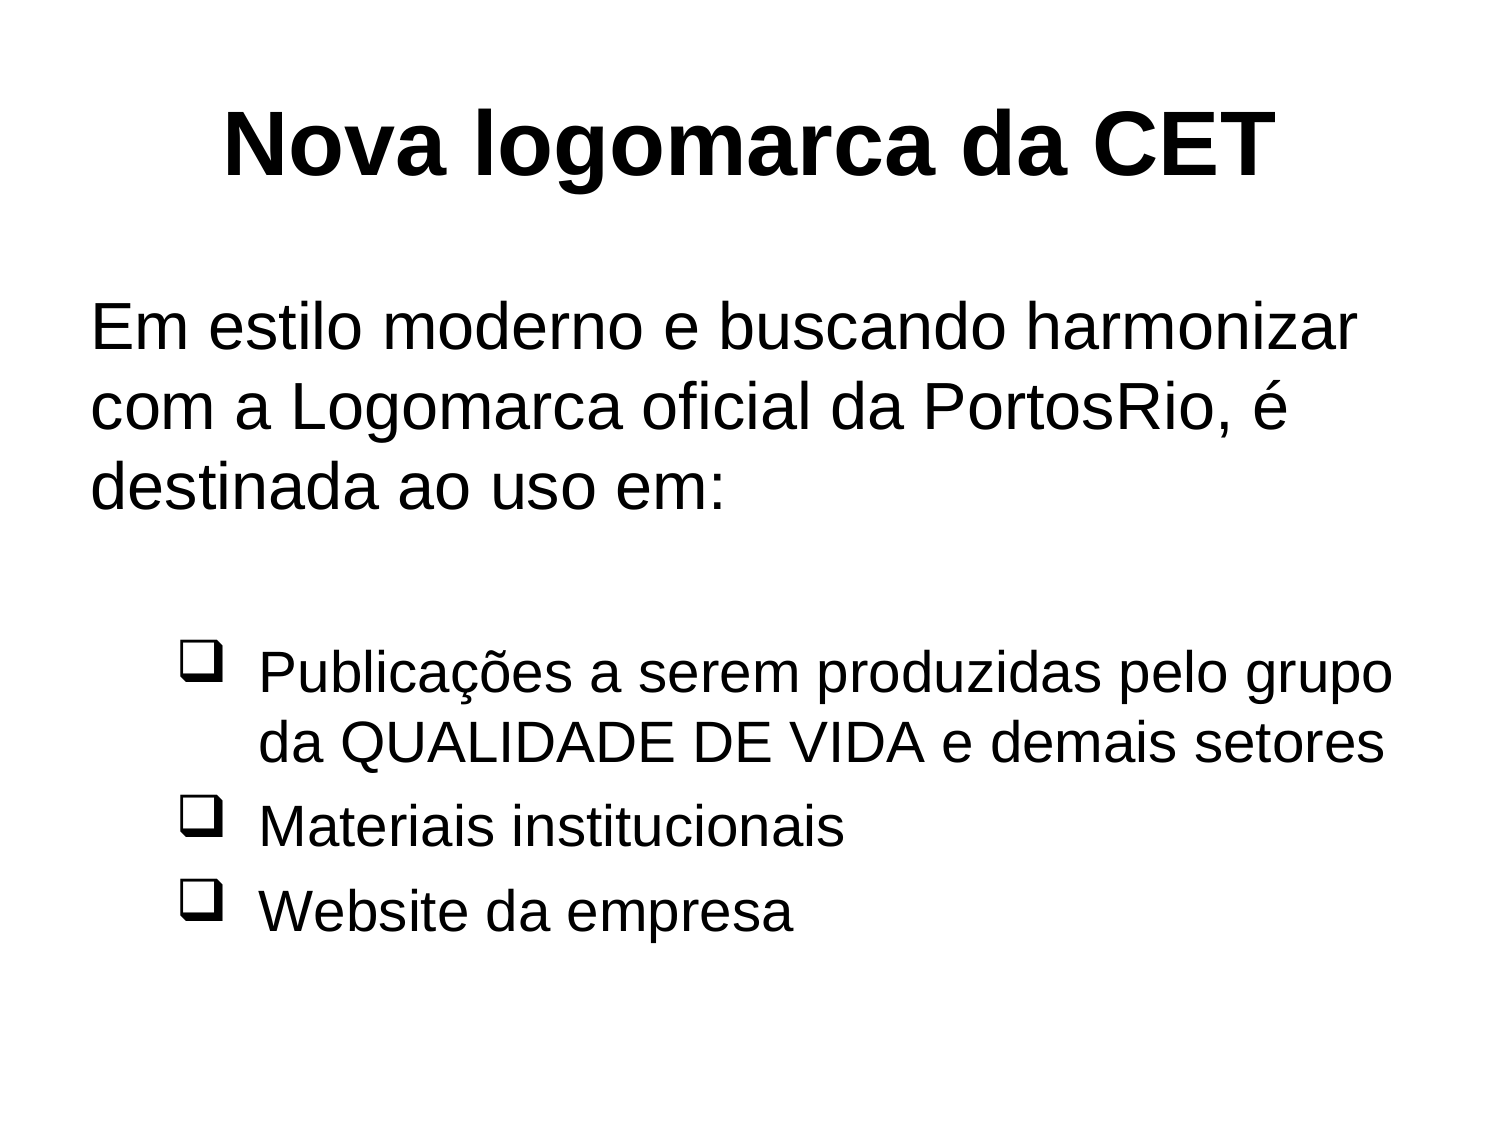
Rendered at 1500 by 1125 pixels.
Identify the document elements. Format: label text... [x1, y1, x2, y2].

list Em estilo moderno e buscando harmonizar com a Logomarca oficial da PortosRio, é destinada ao uso em: Publicações a serem produzidas pelo grupo da QUALIDADE DE VIDA e demais setores Materiais institucionais Website da empresa [75, 275, 1426, 1005]
title Nova logomarca da CET [75, 45, 1426, 233]
